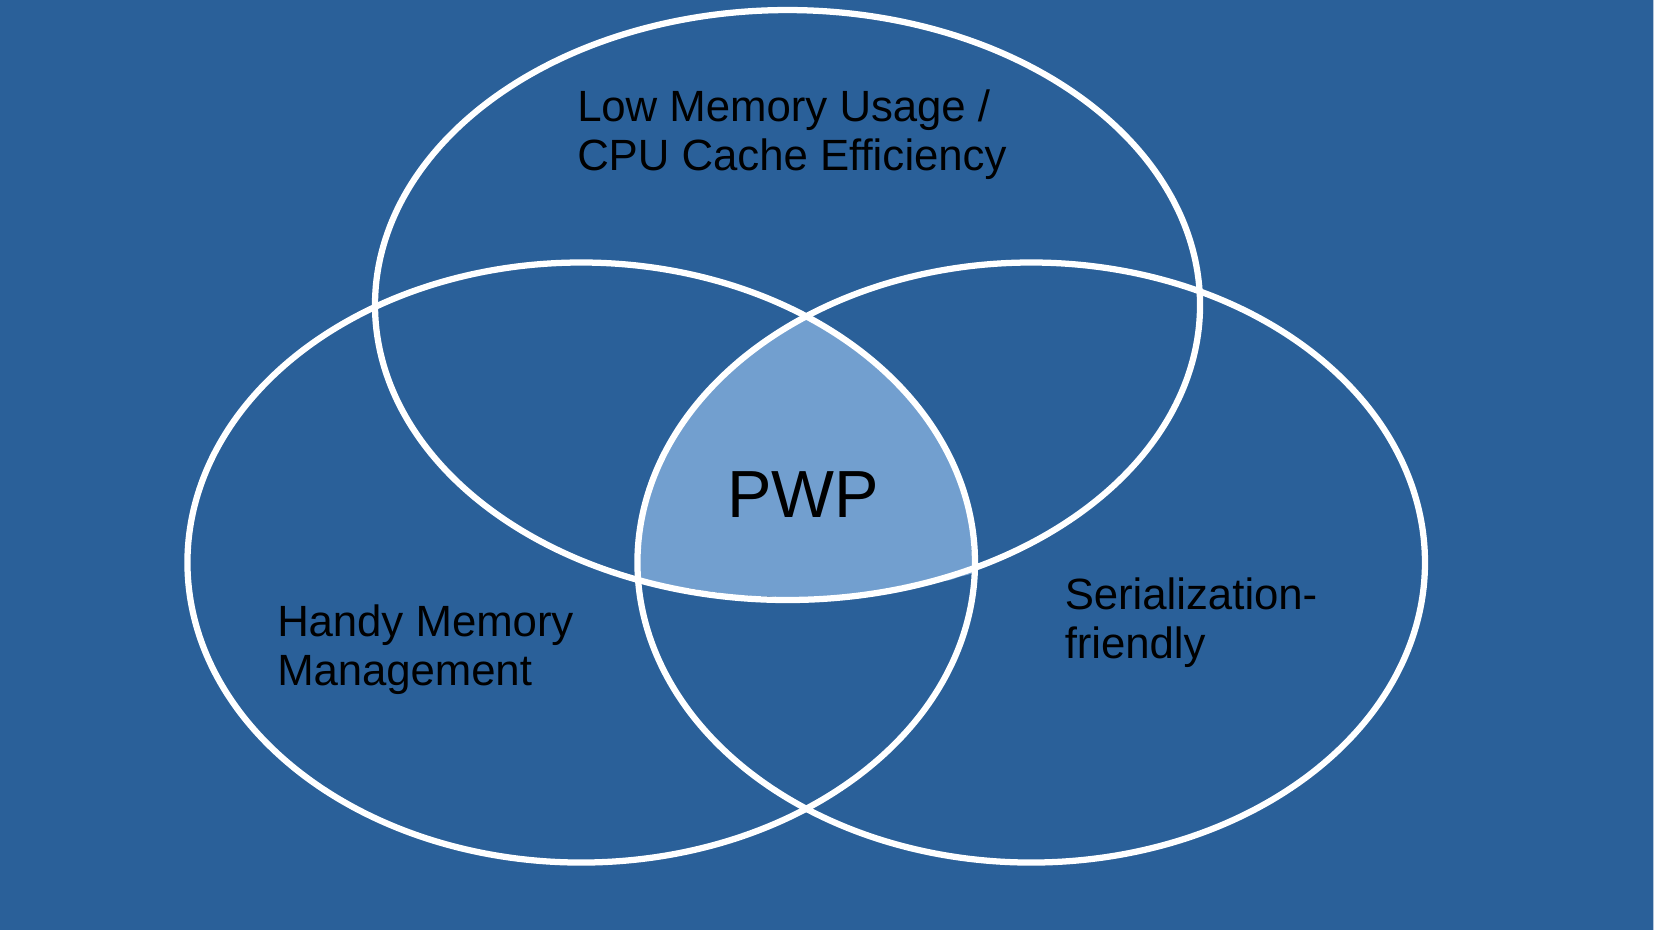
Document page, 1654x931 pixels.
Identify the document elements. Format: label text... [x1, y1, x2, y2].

text_box [641, 321, 971, 589]
text_box Serialization- friendly [1050, 562, 1501, 676]
text_box Low Memory Usage / CPU Cache Efficiency [562, 75, 1051, 237]
text_box PWP [712, 450, 901, 595]
text_box Handy Memory Management [262, 589, 713, 703]
